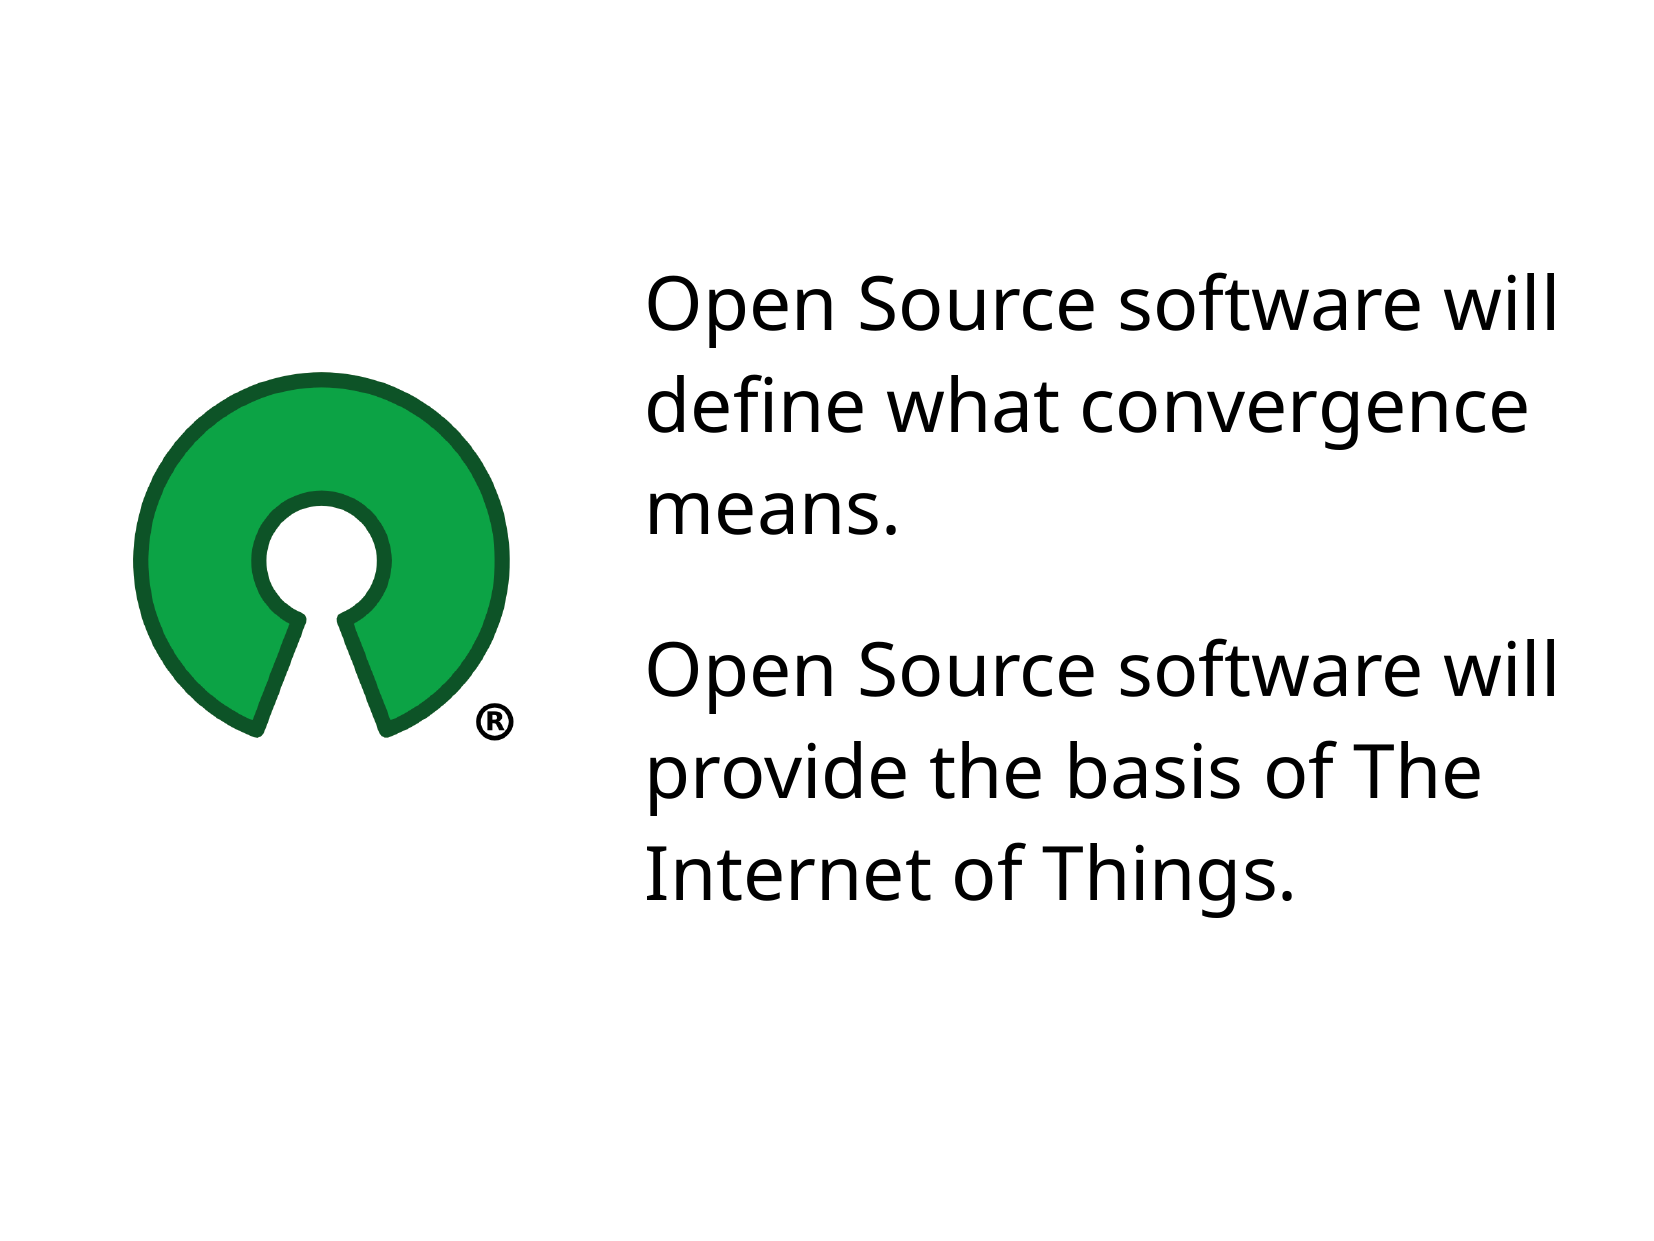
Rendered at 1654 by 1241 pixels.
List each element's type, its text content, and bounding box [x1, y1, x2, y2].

text_box Open Source software will provide the basis of The Internet of Things. [630, 608, 1651, 877]
text_box Open Source software will define what convergence means. [630, 242, 1651, 511]
picture [120, 359, 526, 753]
